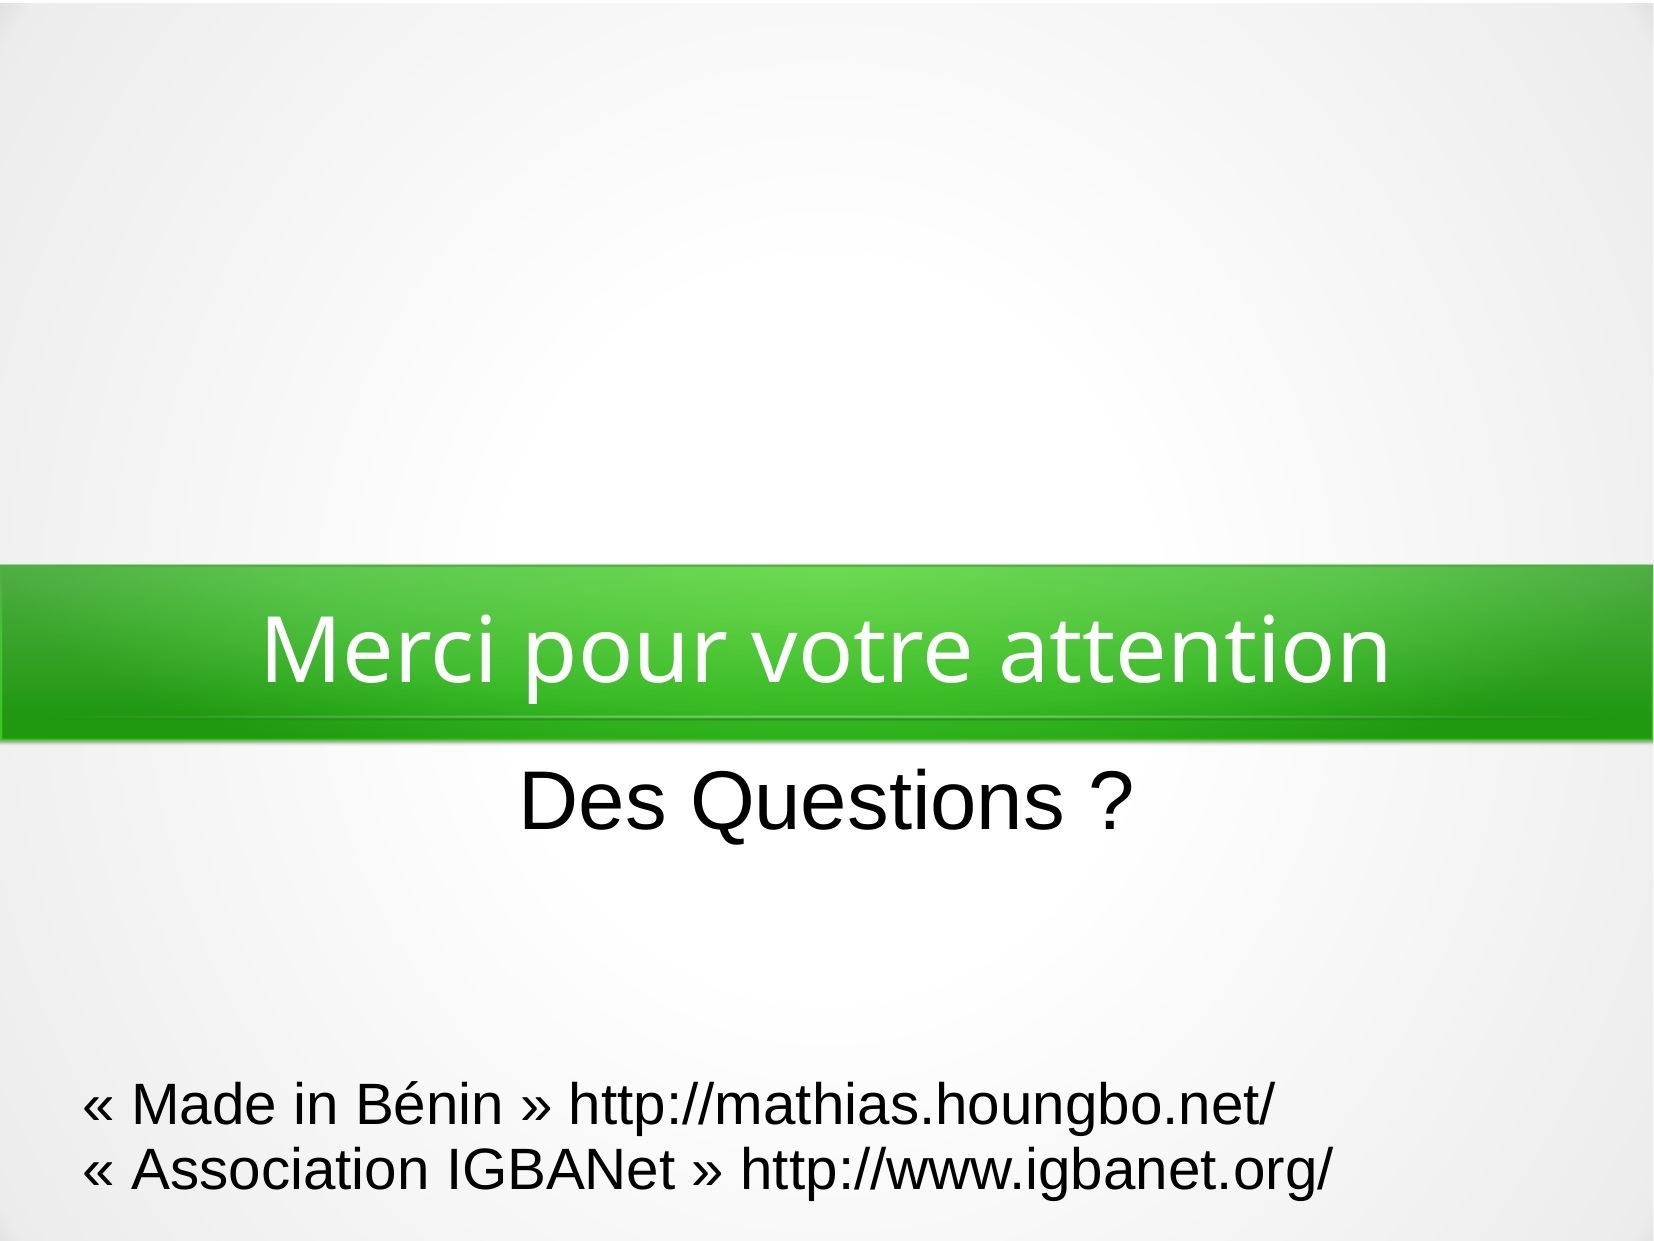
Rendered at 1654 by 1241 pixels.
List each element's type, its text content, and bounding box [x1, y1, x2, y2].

title Merci pour votre attention [82, 578, 1571, 715]
subtitle Des Questions ? « Made in Bénin » http://mathias.houngbo.net/ « Association IGBANet » http://www.igbanet.org/ [82, 754, 1571, 1241]
picture [0, 3, 1654, 1241]
